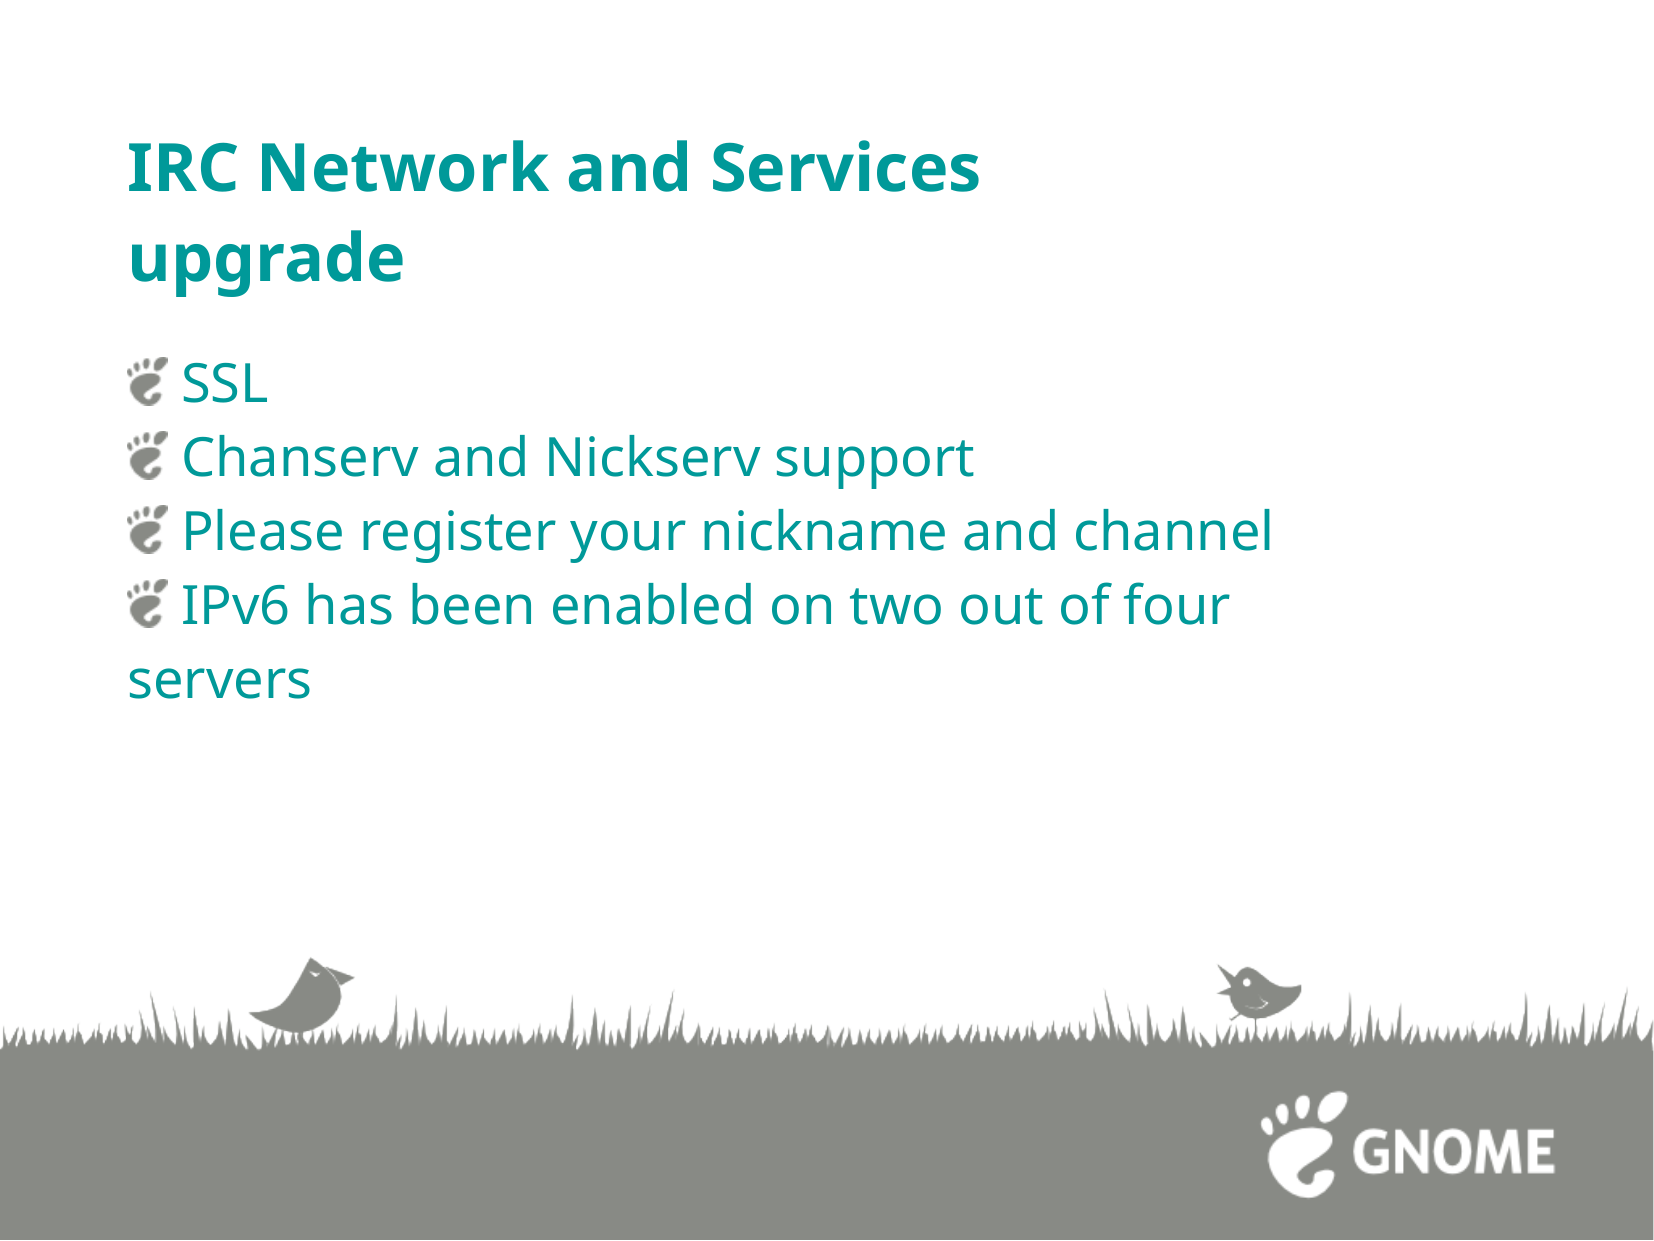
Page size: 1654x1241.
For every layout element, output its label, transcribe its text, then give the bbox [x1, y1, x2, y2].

text_box SSL Chanserv and Nickserv support Please register your nickname and channel IPv6 has been enabled on two out of four servers [112, 337, 1426, 866]
picture [0, 0, 1654, 1241]
text_box IRC Network and Services upgrade [112, 112, 1276, 318]
